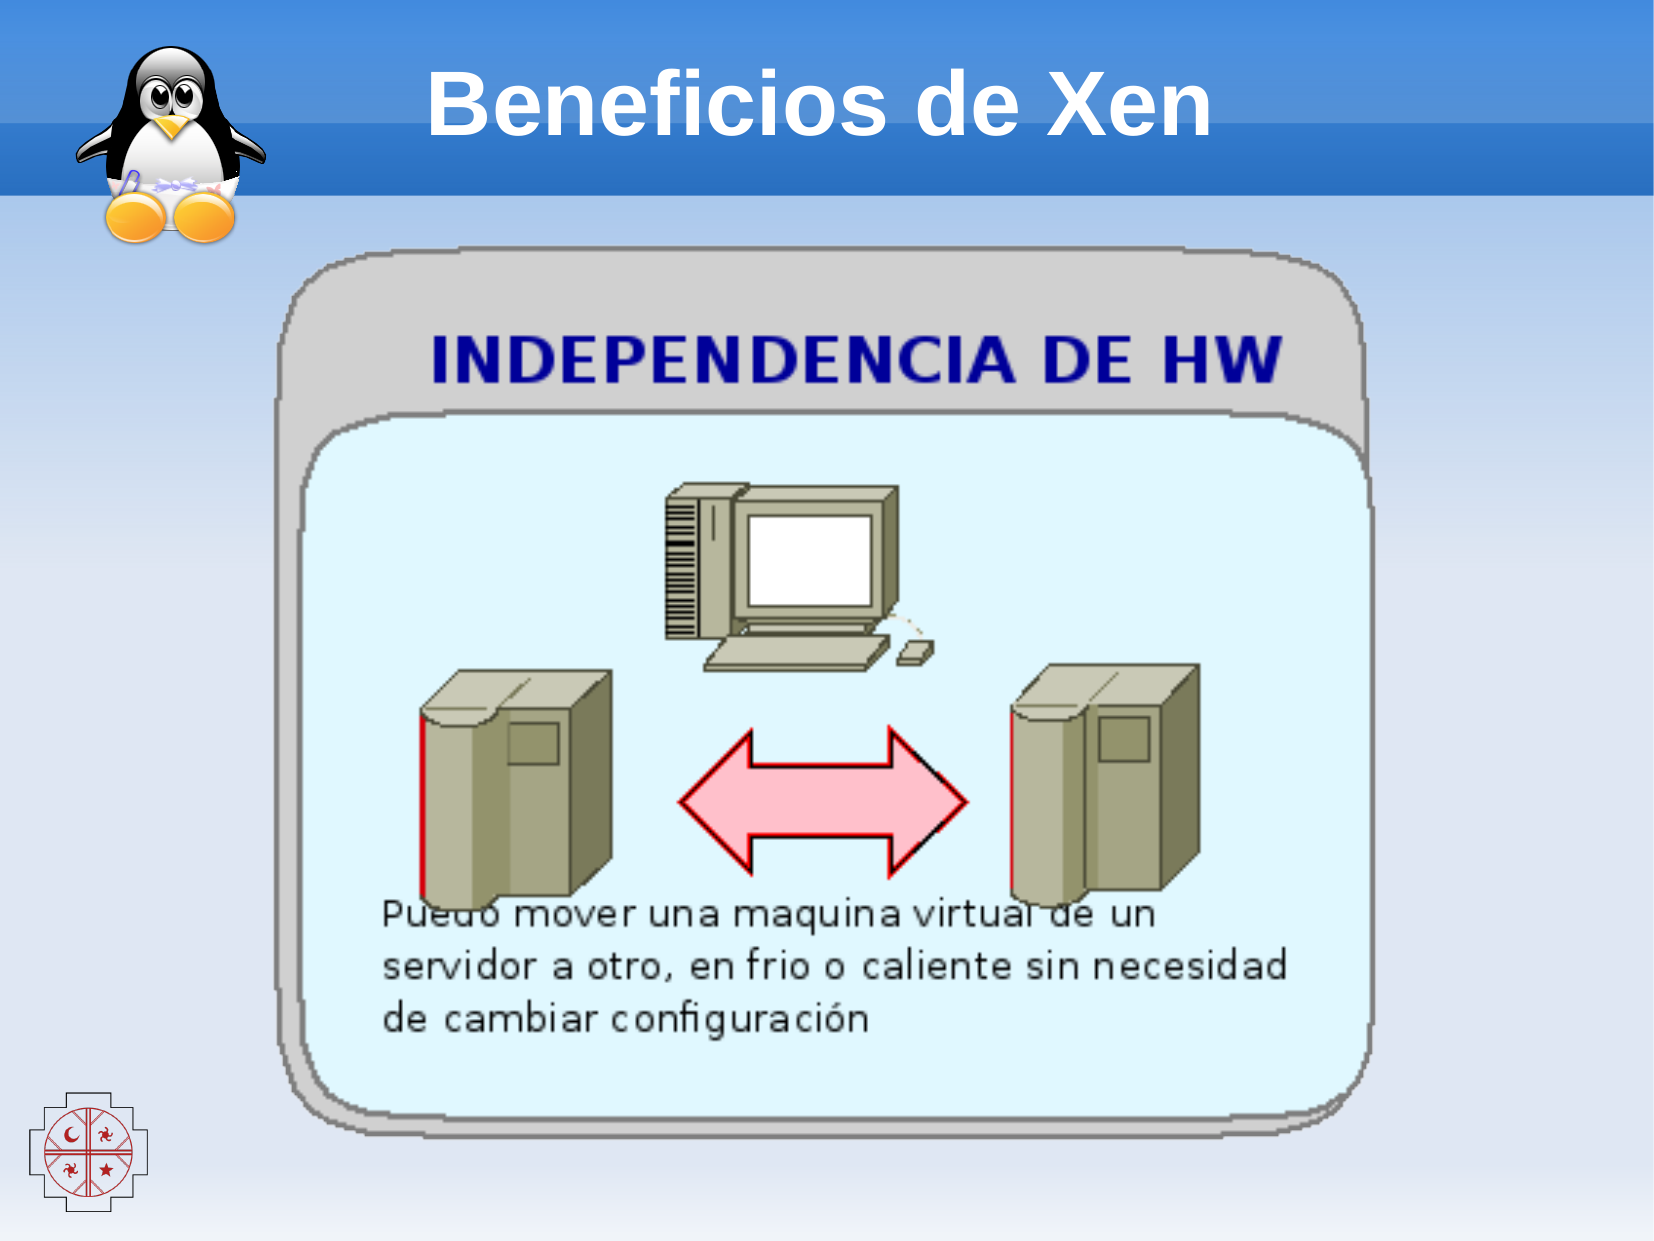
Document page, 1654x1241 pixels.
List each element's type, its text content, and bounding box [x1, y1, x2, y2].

picture [0, 0, 1654, 1241]
title Beneficios de Xen [76, 7, 1565, 200]
